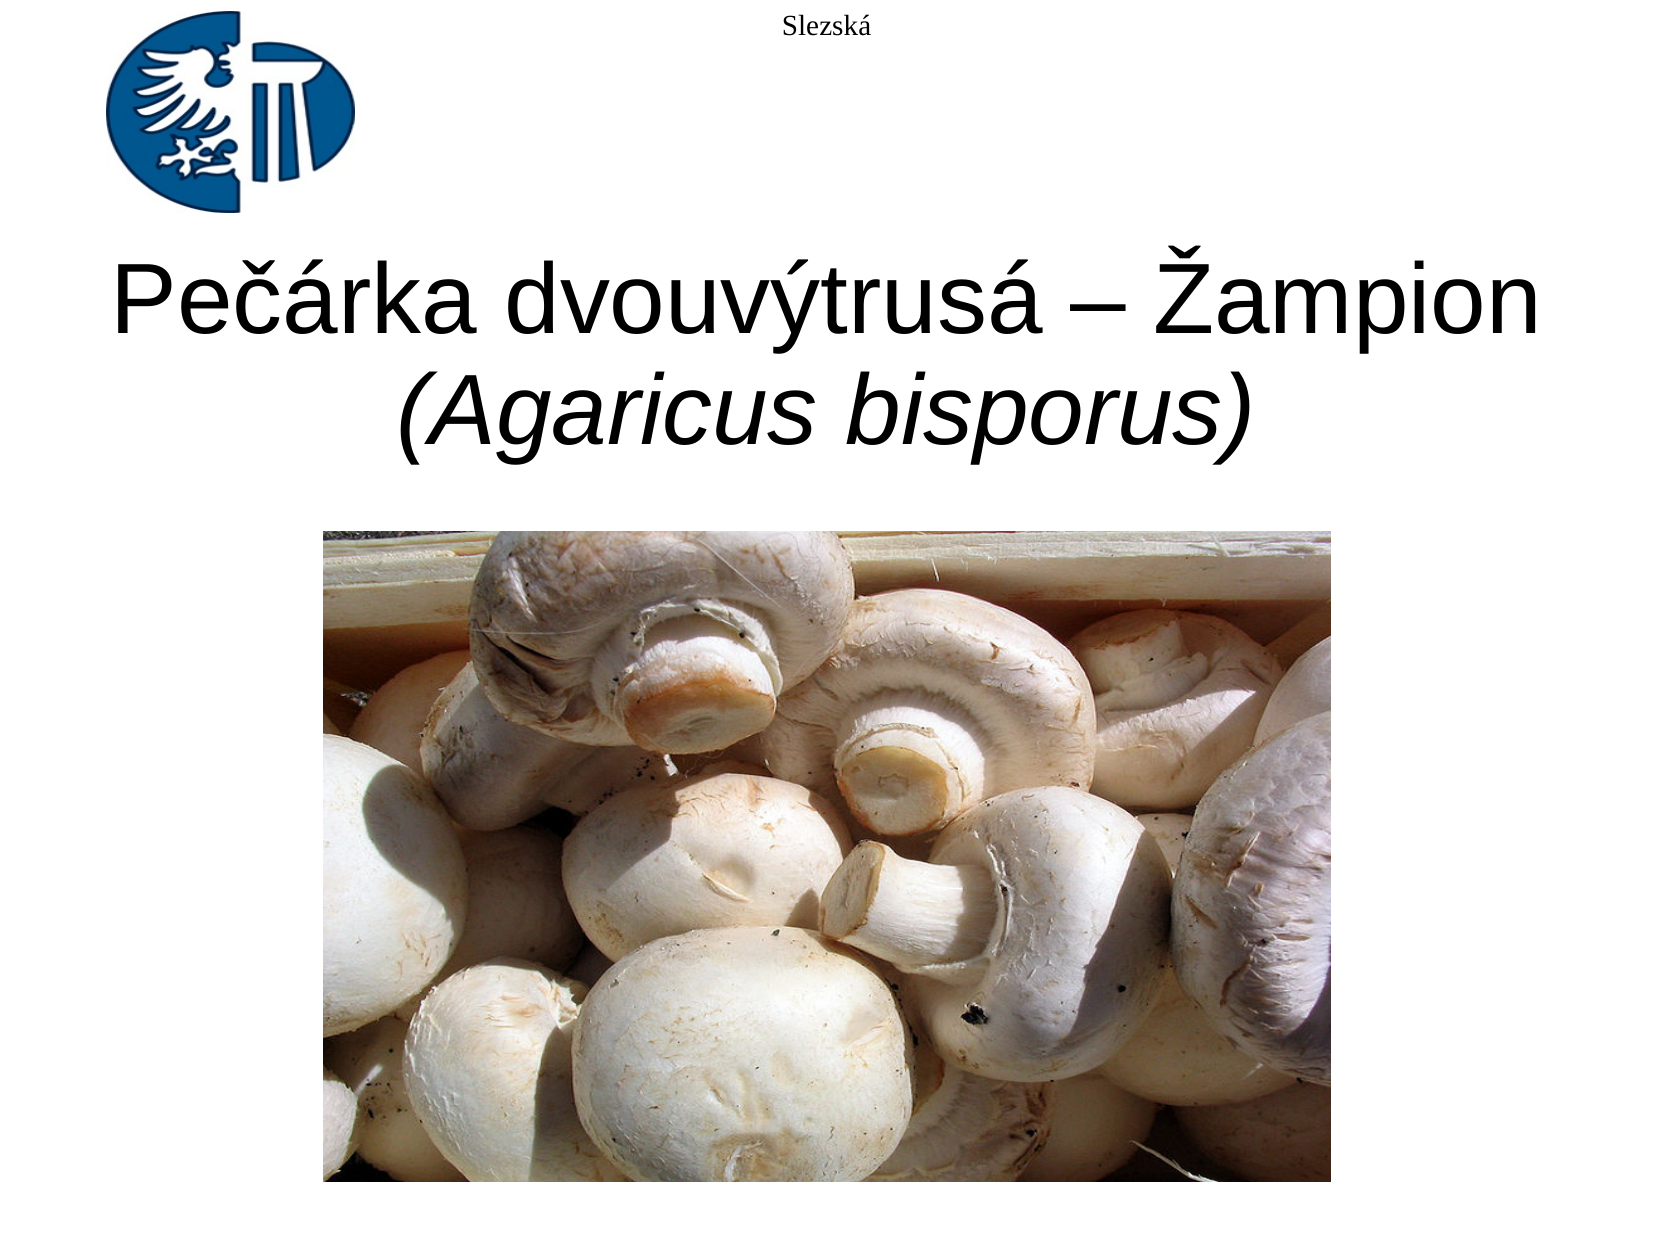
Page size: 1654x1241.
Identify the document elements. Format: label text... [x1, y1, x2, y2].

picture [323, 531, 1331, 1182]
picture [106, 11, 355, 188]
title Pečárka dvouvýtrusá – Žampion (Agaricus bisporus) [82, 188, 1571, 520]
